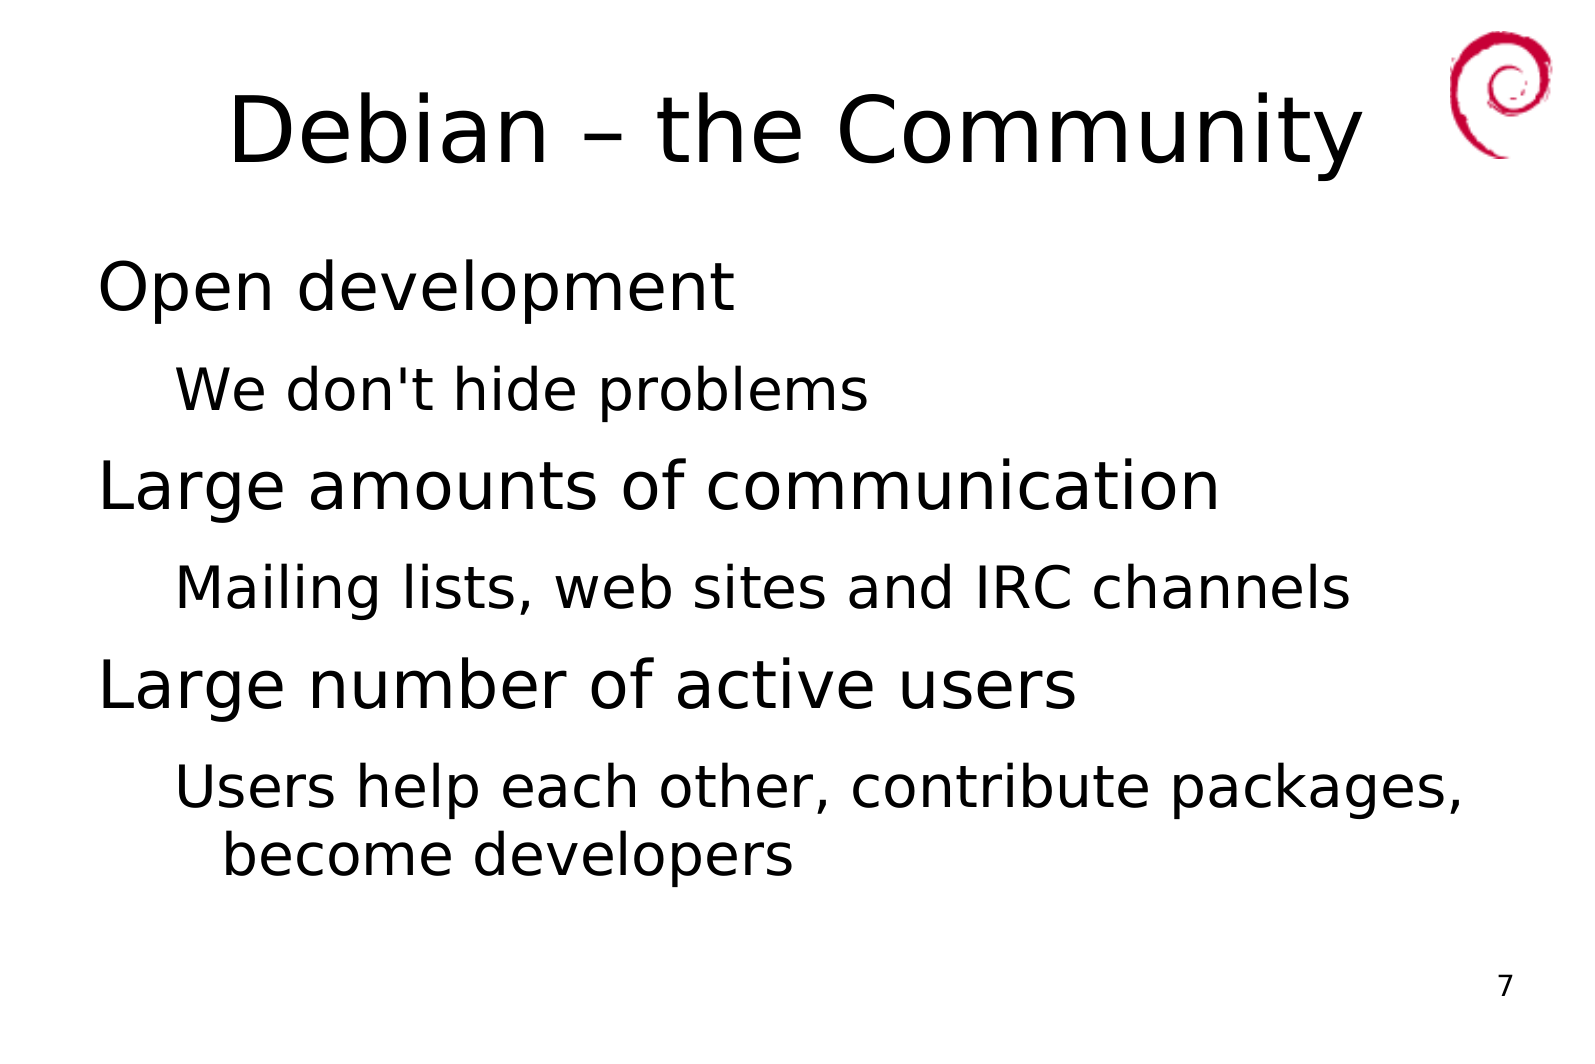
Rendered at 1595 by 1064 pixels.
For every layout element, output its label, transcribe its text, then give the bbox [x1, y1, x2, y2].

title Debian – the Community [79, 42, 1515, 221]
list Open development We don't hide problems Large amounts of communication Mailing lists, web sites and IRC channels Large number of active users Users help each other, contribute packages, become developers [79, 248, 1515, 951]
picture [1450, 31, 1555, 159]
